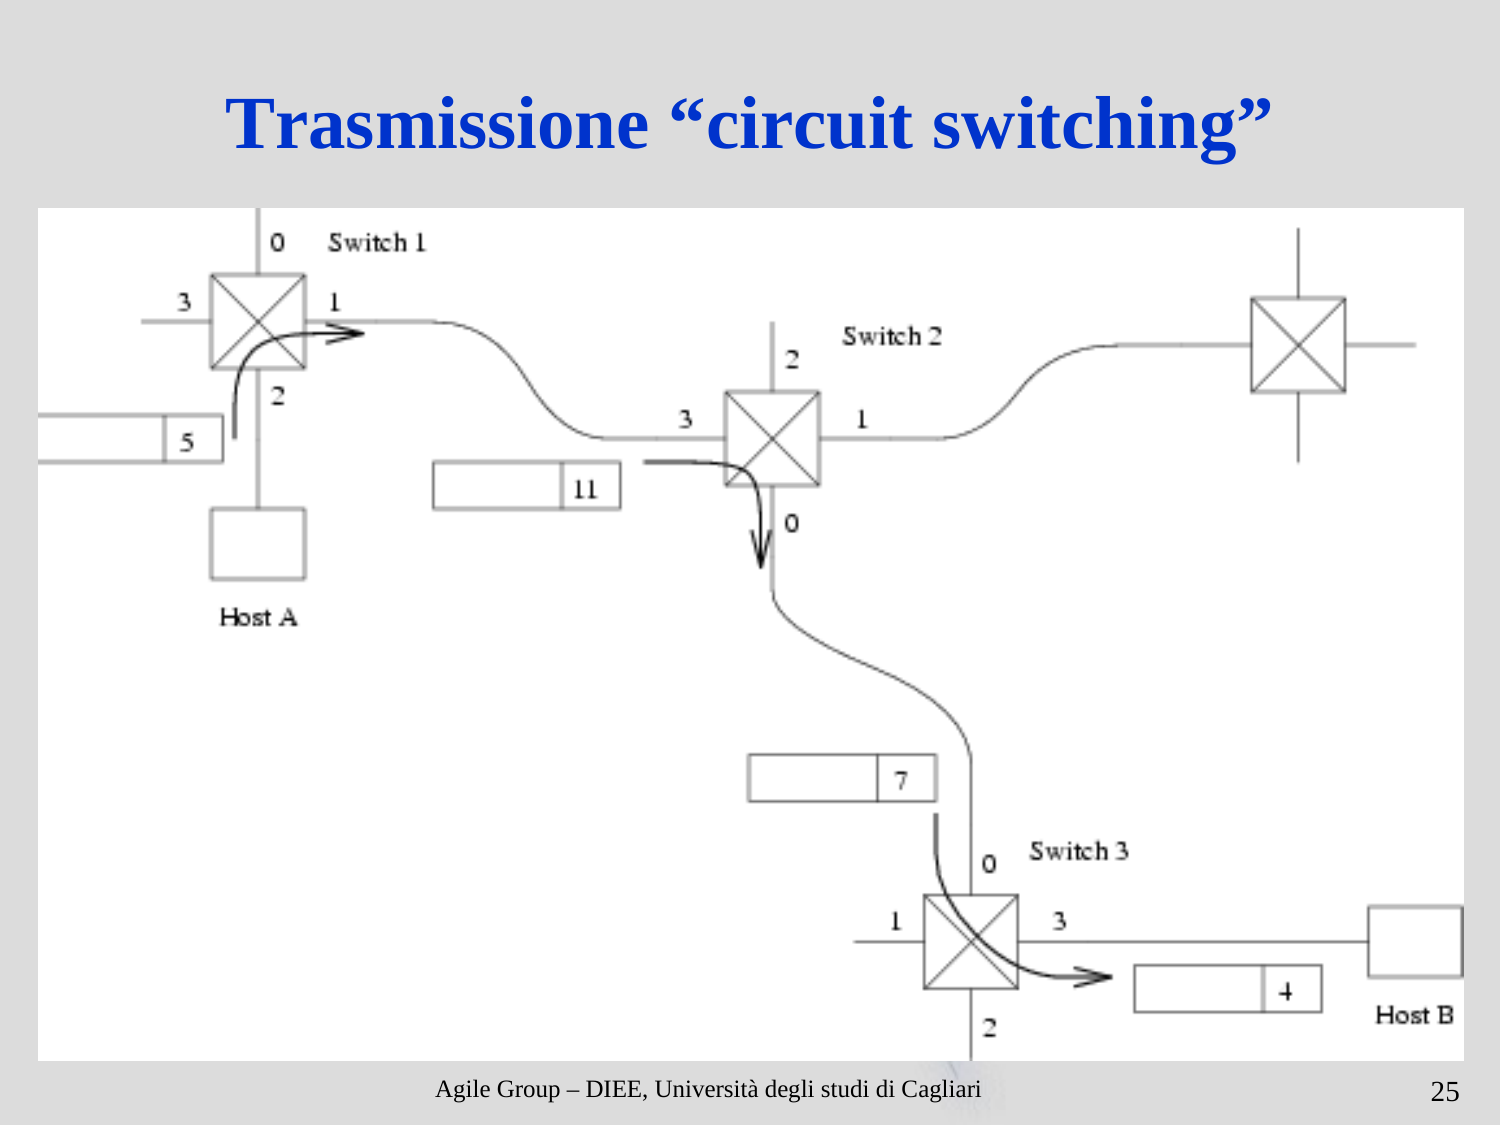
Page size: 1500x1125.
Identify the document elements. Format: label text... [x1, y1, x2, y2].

title Trasmissione “circuit switching” [75, 41, 1426, 205]
picture [0, 0, 1500, 1125]
